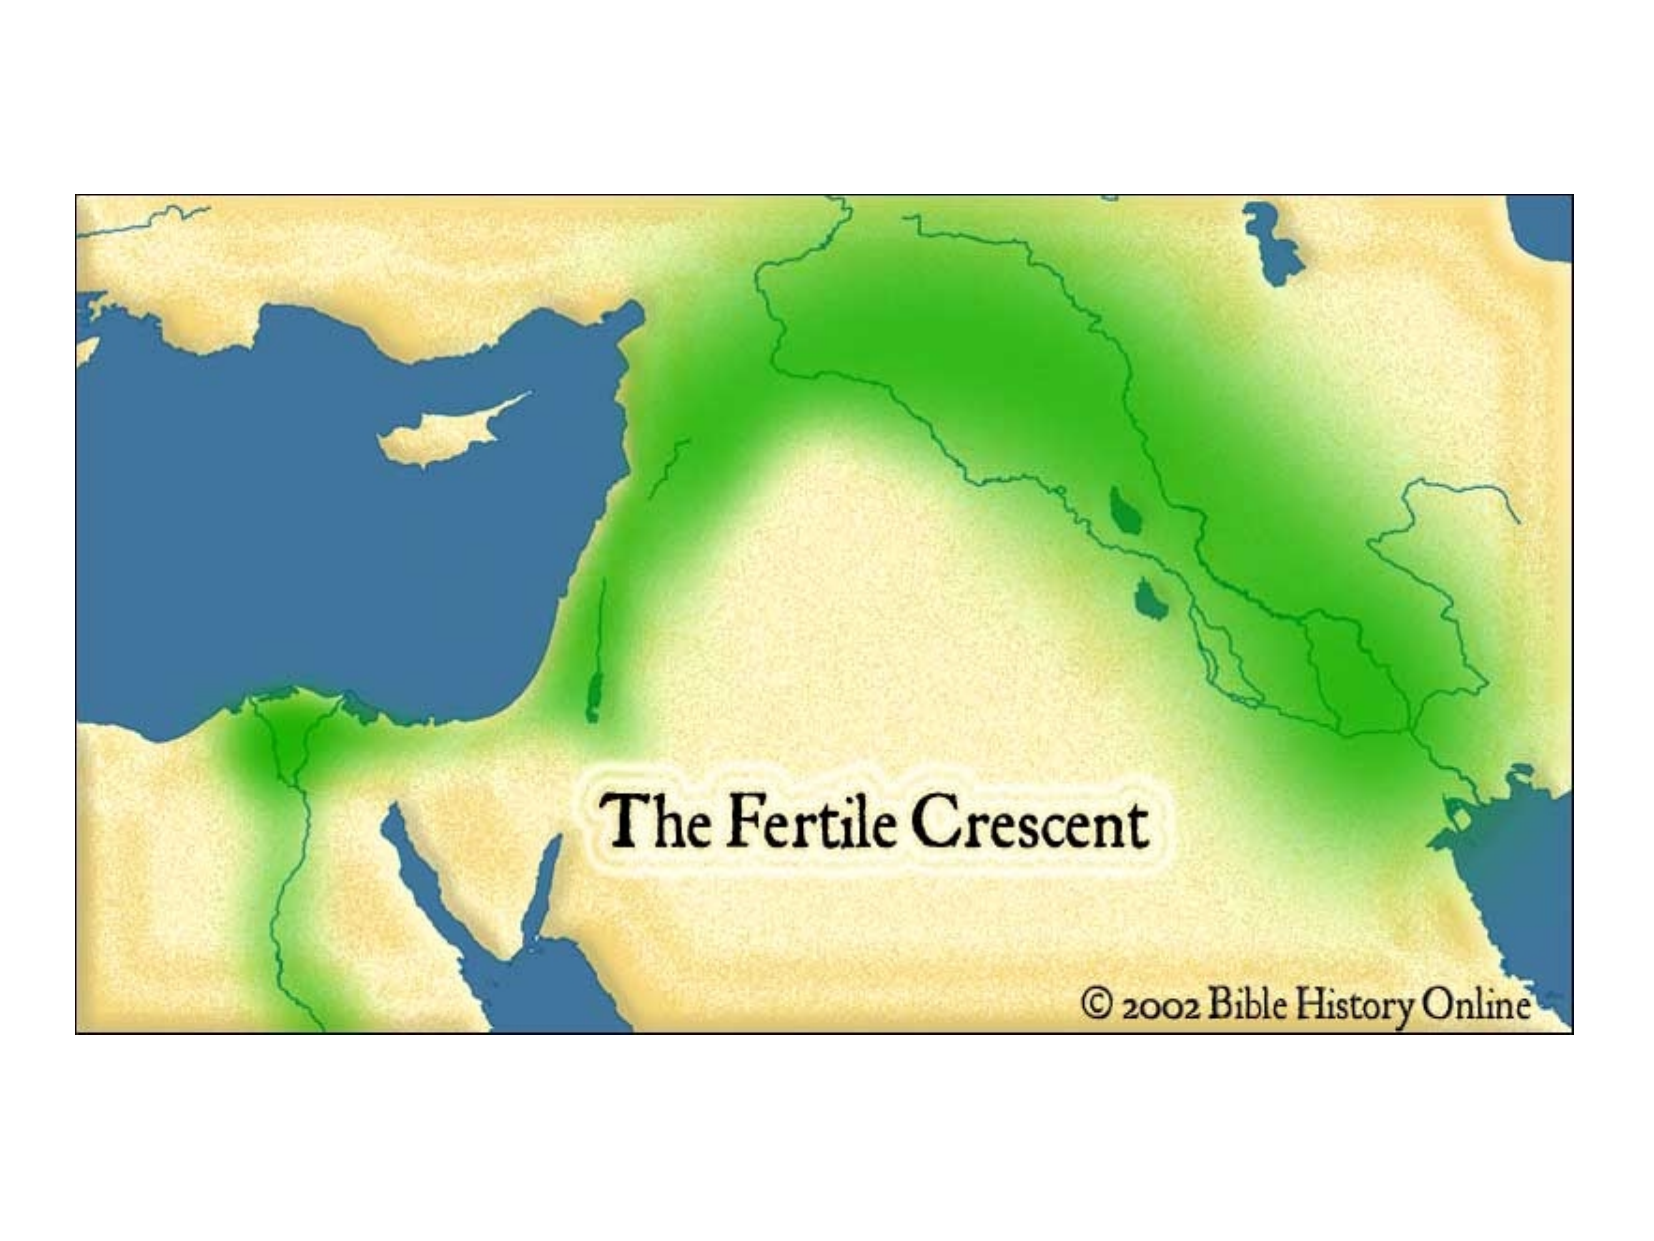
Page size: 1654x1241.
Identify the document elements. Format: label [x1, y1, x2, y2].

picture [75, 194, 1574, 1036]
